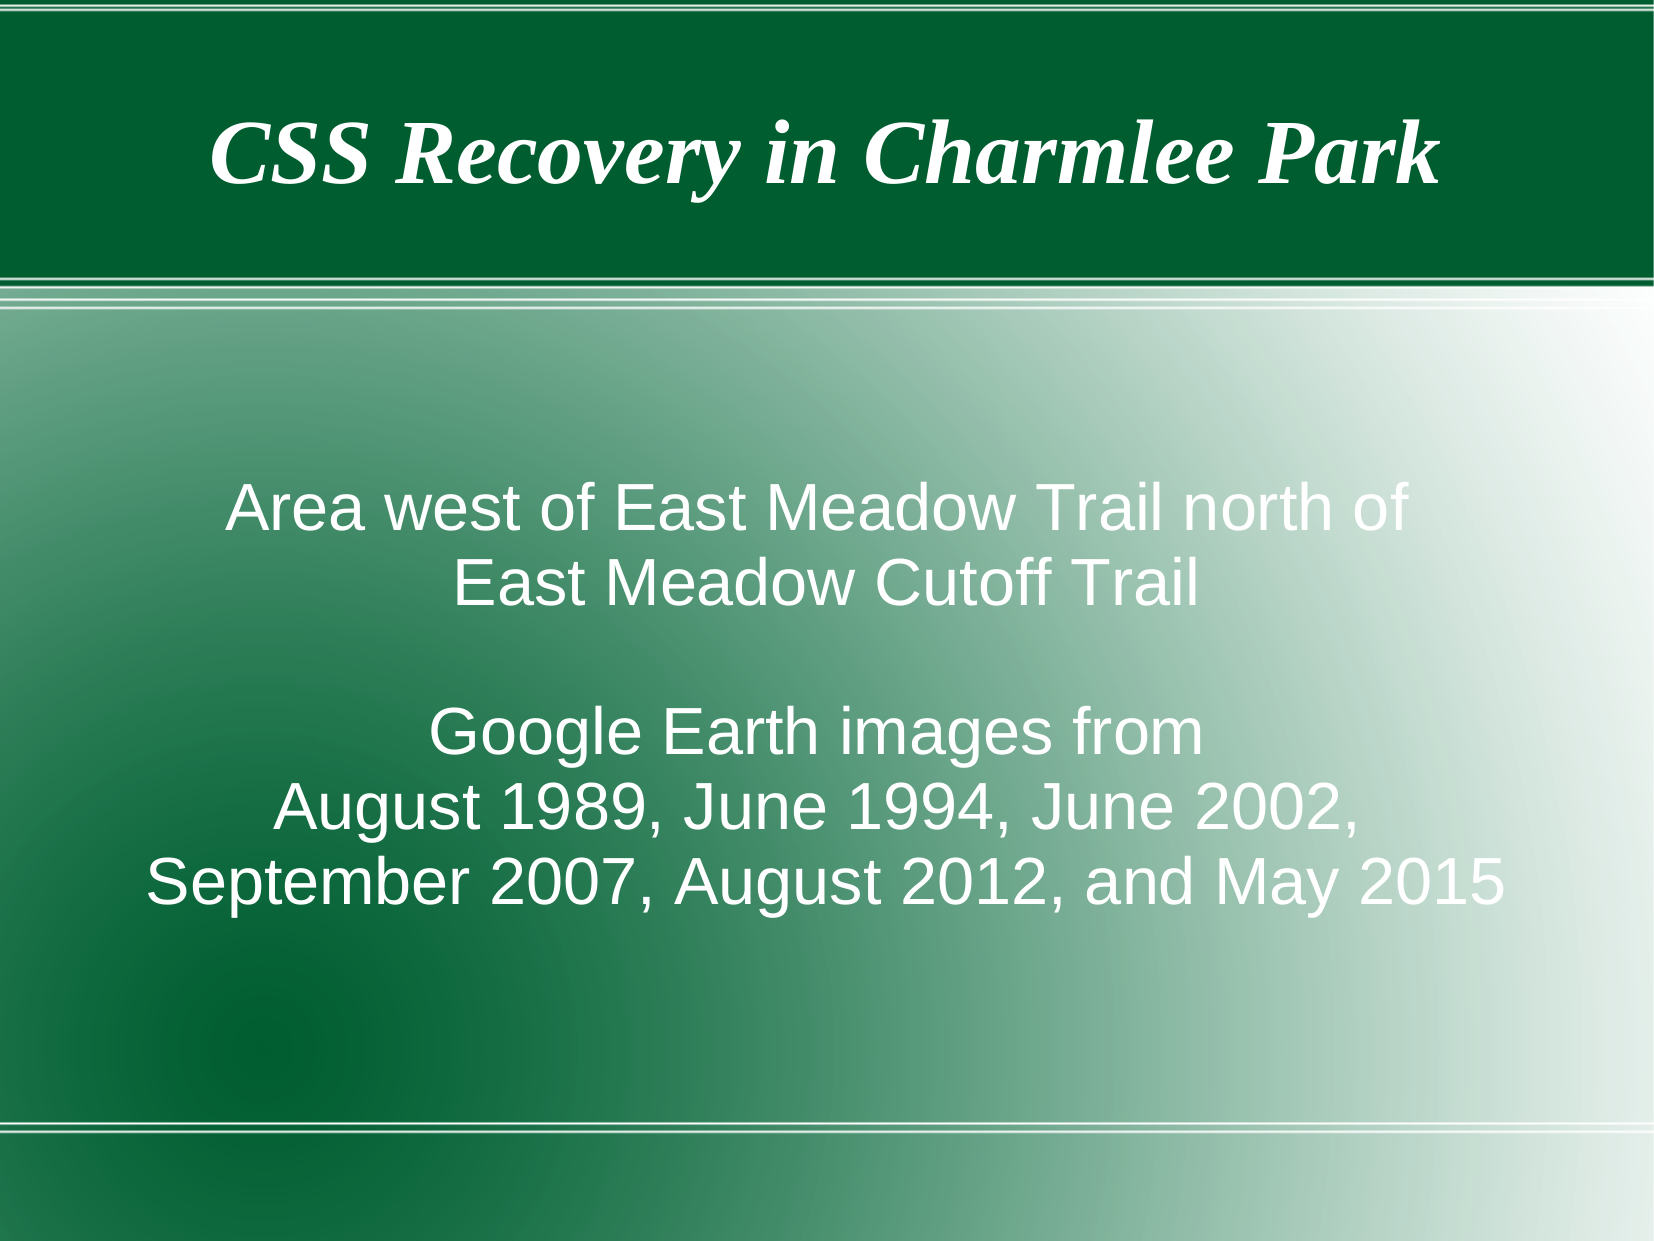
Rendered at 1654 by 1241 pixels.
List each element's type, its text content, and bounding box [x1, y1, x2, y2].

title CSS Recovery in Charmlee Park [82, 49, 1571, 257]
picture [0, 0, 1654, 1241]
subtitle Area west of East Meadow Trail north of East Meadow Cutoff Trail Google Earth images from August 1989, June 1994, June 2002, September 2007, August 2012, and May 2015 [82, 337, 1571, 1052]
